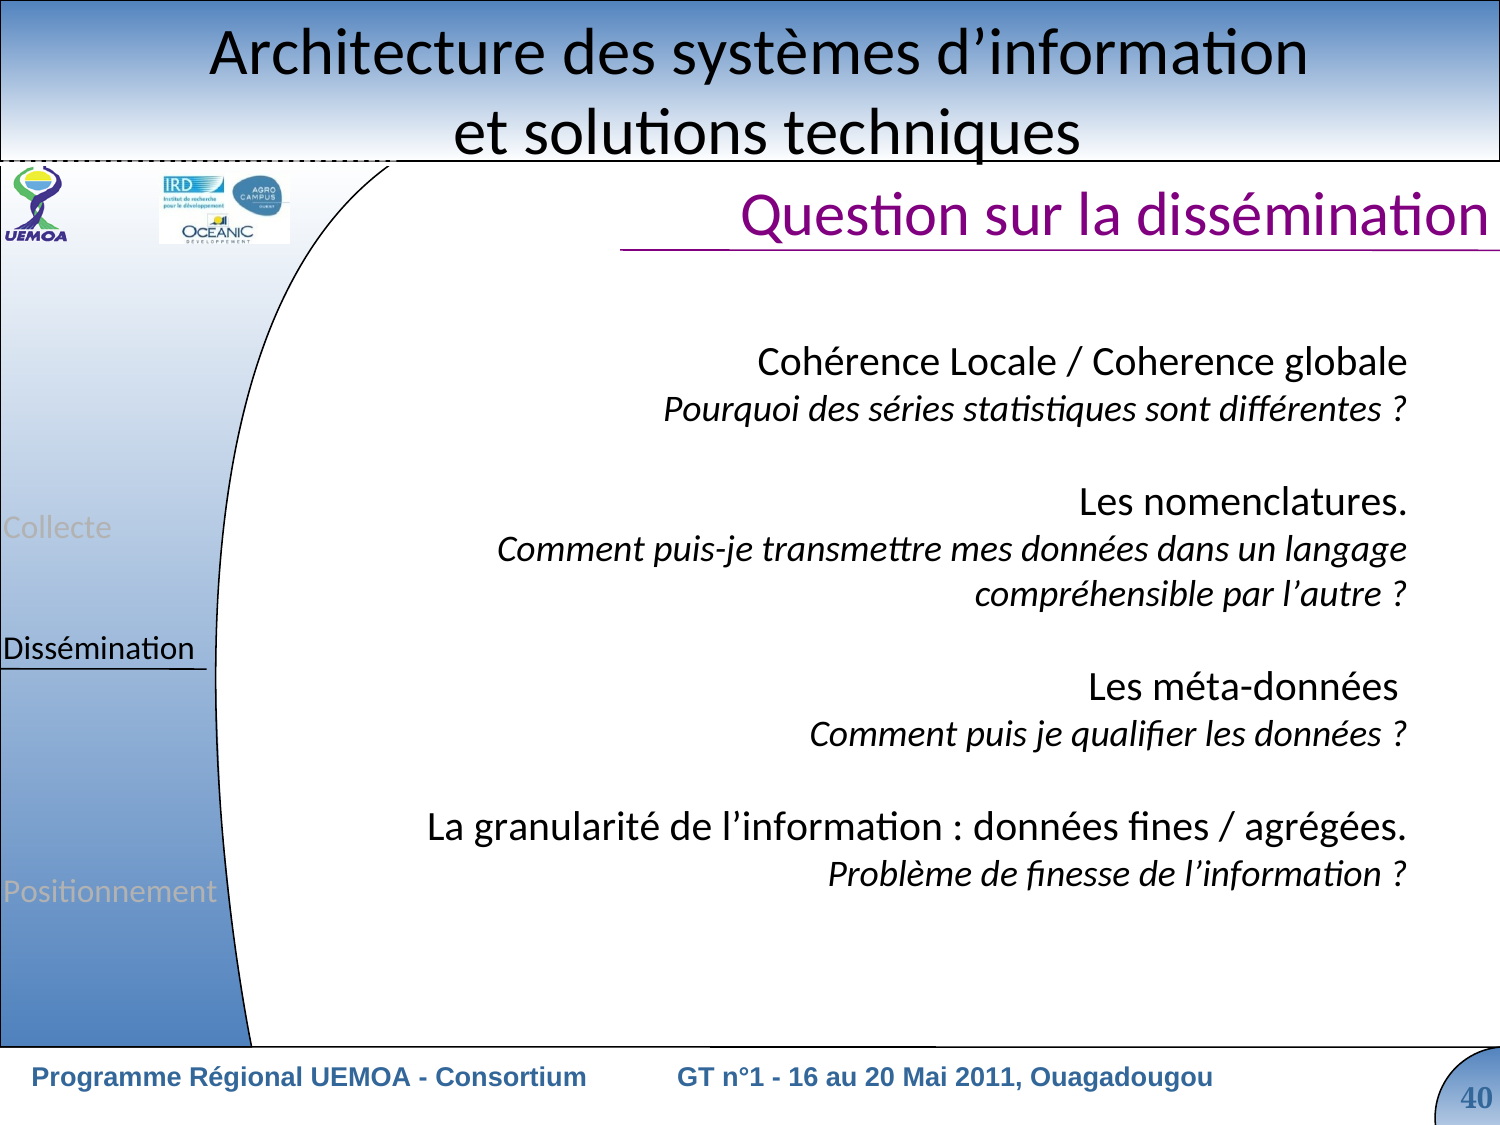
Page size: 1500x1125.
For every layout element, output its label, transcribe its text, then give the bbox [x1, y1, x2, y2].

picture [159, 173, 265, 244]
text_box Collecte Dissémination Positionnement [0, 497, 314, 1039]
picture [0, 166, 73, 244]
text_box Question sur la dissémination [265, 165, 1500, 256]
text_box Cohérence Locale / Coherence globale Pourquoi des séries statistiques sont différentes ? Les nomenclatures. Comment puis-je transmettre mes données dans un langage compréhensible par l’autre ? Les méta-données Comment puis je qualifier les données ? La granularité de l’information : données fines / agrégées. Problème de finesse de l’information ? [383, 326, 1424, 947]
text_box Architecture des systèmes d’information et solutions techniques [53, 0, 1483, 161]
